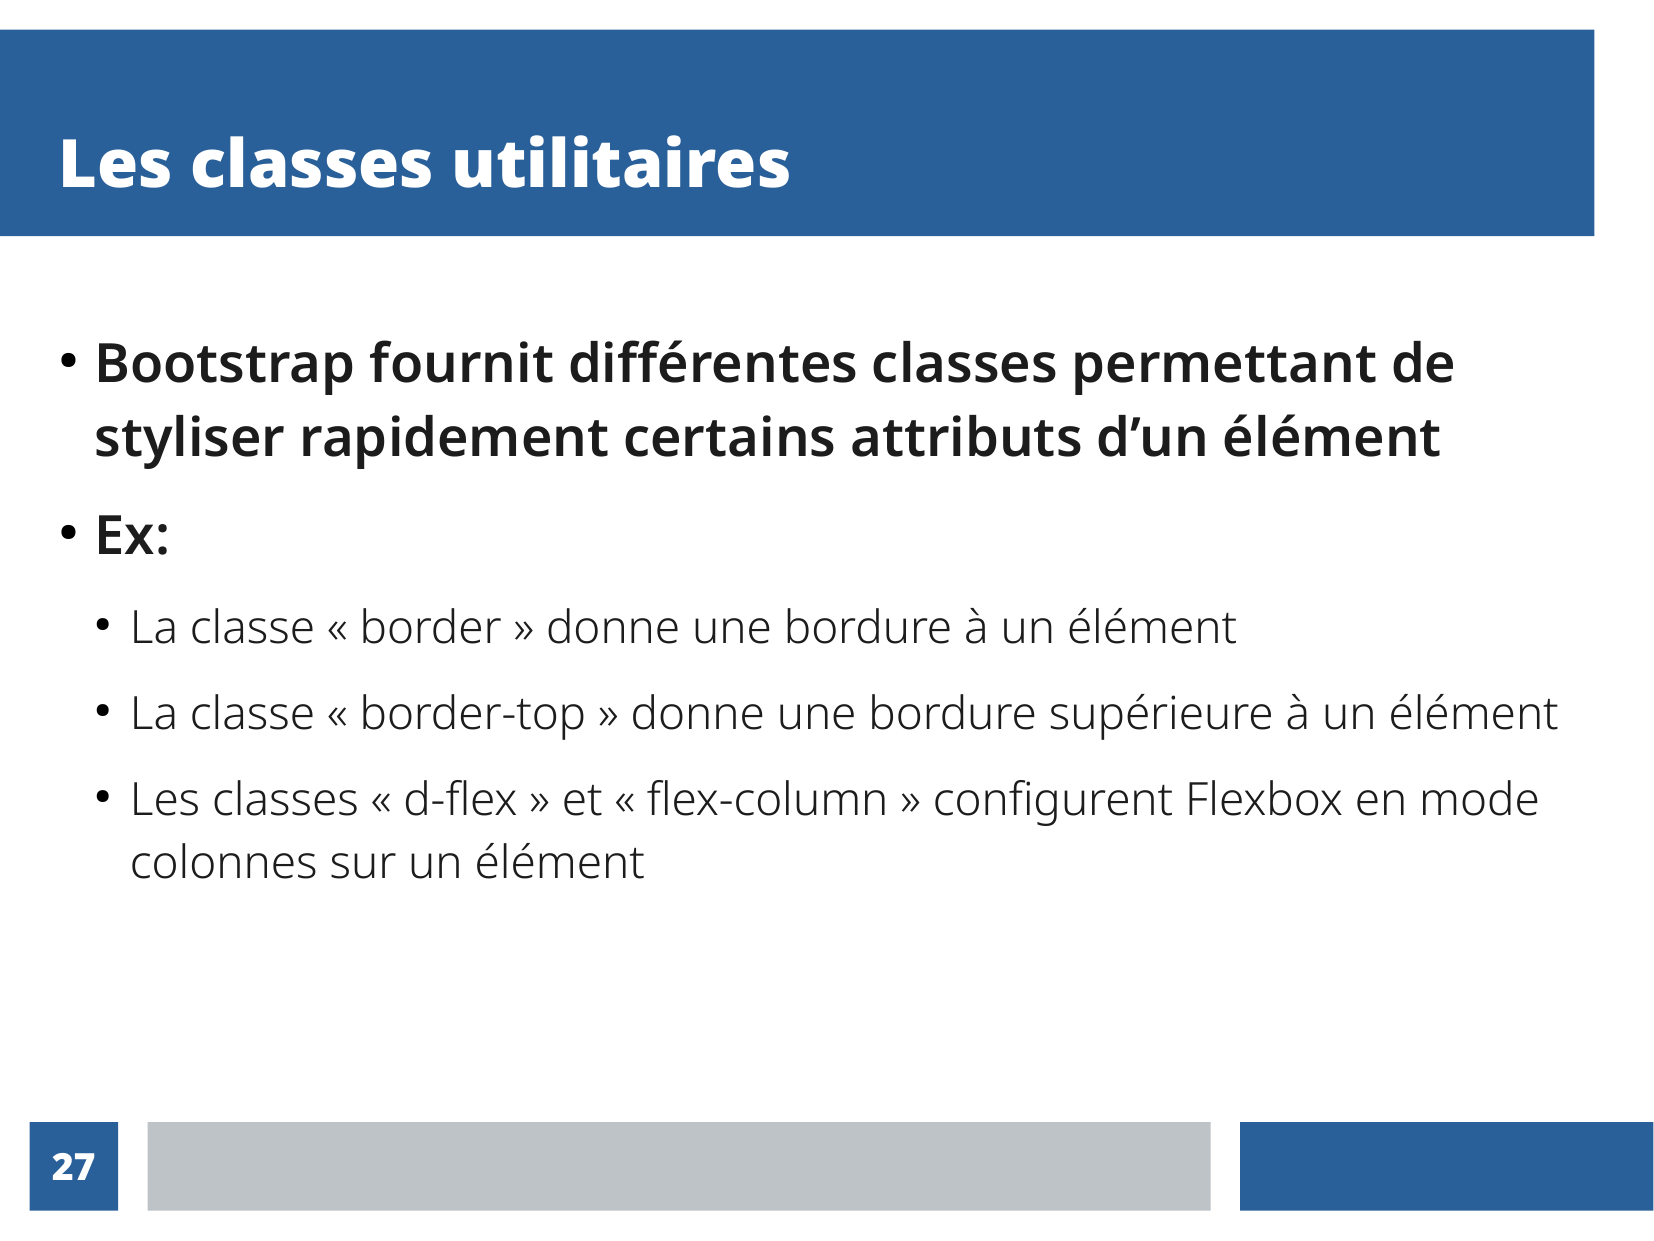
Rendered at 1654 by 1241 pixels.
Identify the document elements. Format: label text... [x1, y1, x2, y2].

title Les classes utilitaires [59, 59, 1595, 207]
list Bootstrap fournit différentes classes permettant de styliser rapidement certains attributs d’un élément Ex: La classe « border » donne une bordure à un élément La classe « border-top » donne une bordure supérieure à un élément Les classes « d-flex » et « flex-column » configurent Flexbox en mode colonnes sur un élément [59, 324, 1565, 1093]
